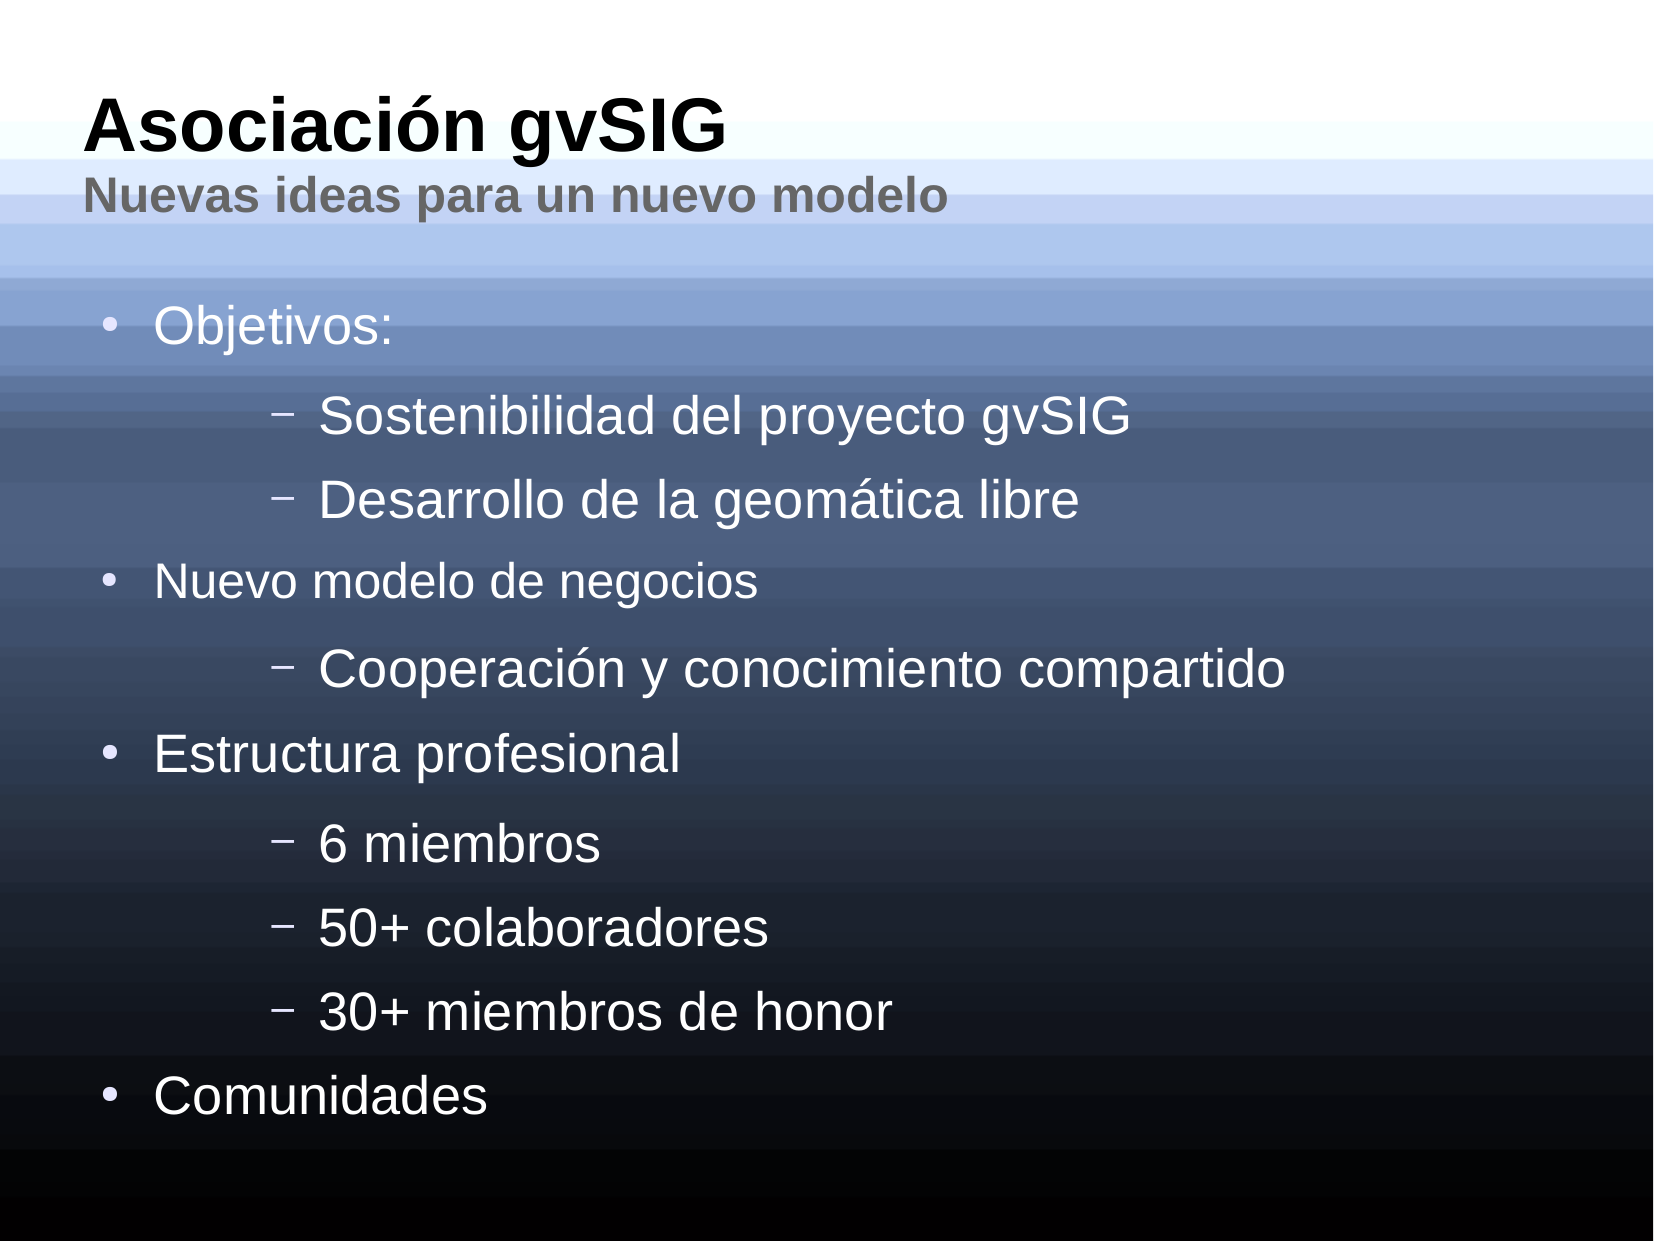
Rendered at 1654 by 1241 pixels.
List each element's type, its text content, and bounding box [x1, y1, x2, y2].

picture [0, 0, 1654, 1241]
title Asociación gvSIG Nuevas ideas para un nuevo modelo [82, 49, 1571, 257]
list Objetivos: Sostenibilidad del proyecto gvSIG Desarrollo de la geomática libre Nuevo modelo de negocios Cooperación y conocimiento compartido Estructura profesional 6 miembros 50+ colaboradores 30+ miembros de honor Comunidades [82, 295, 1571, 1127]
